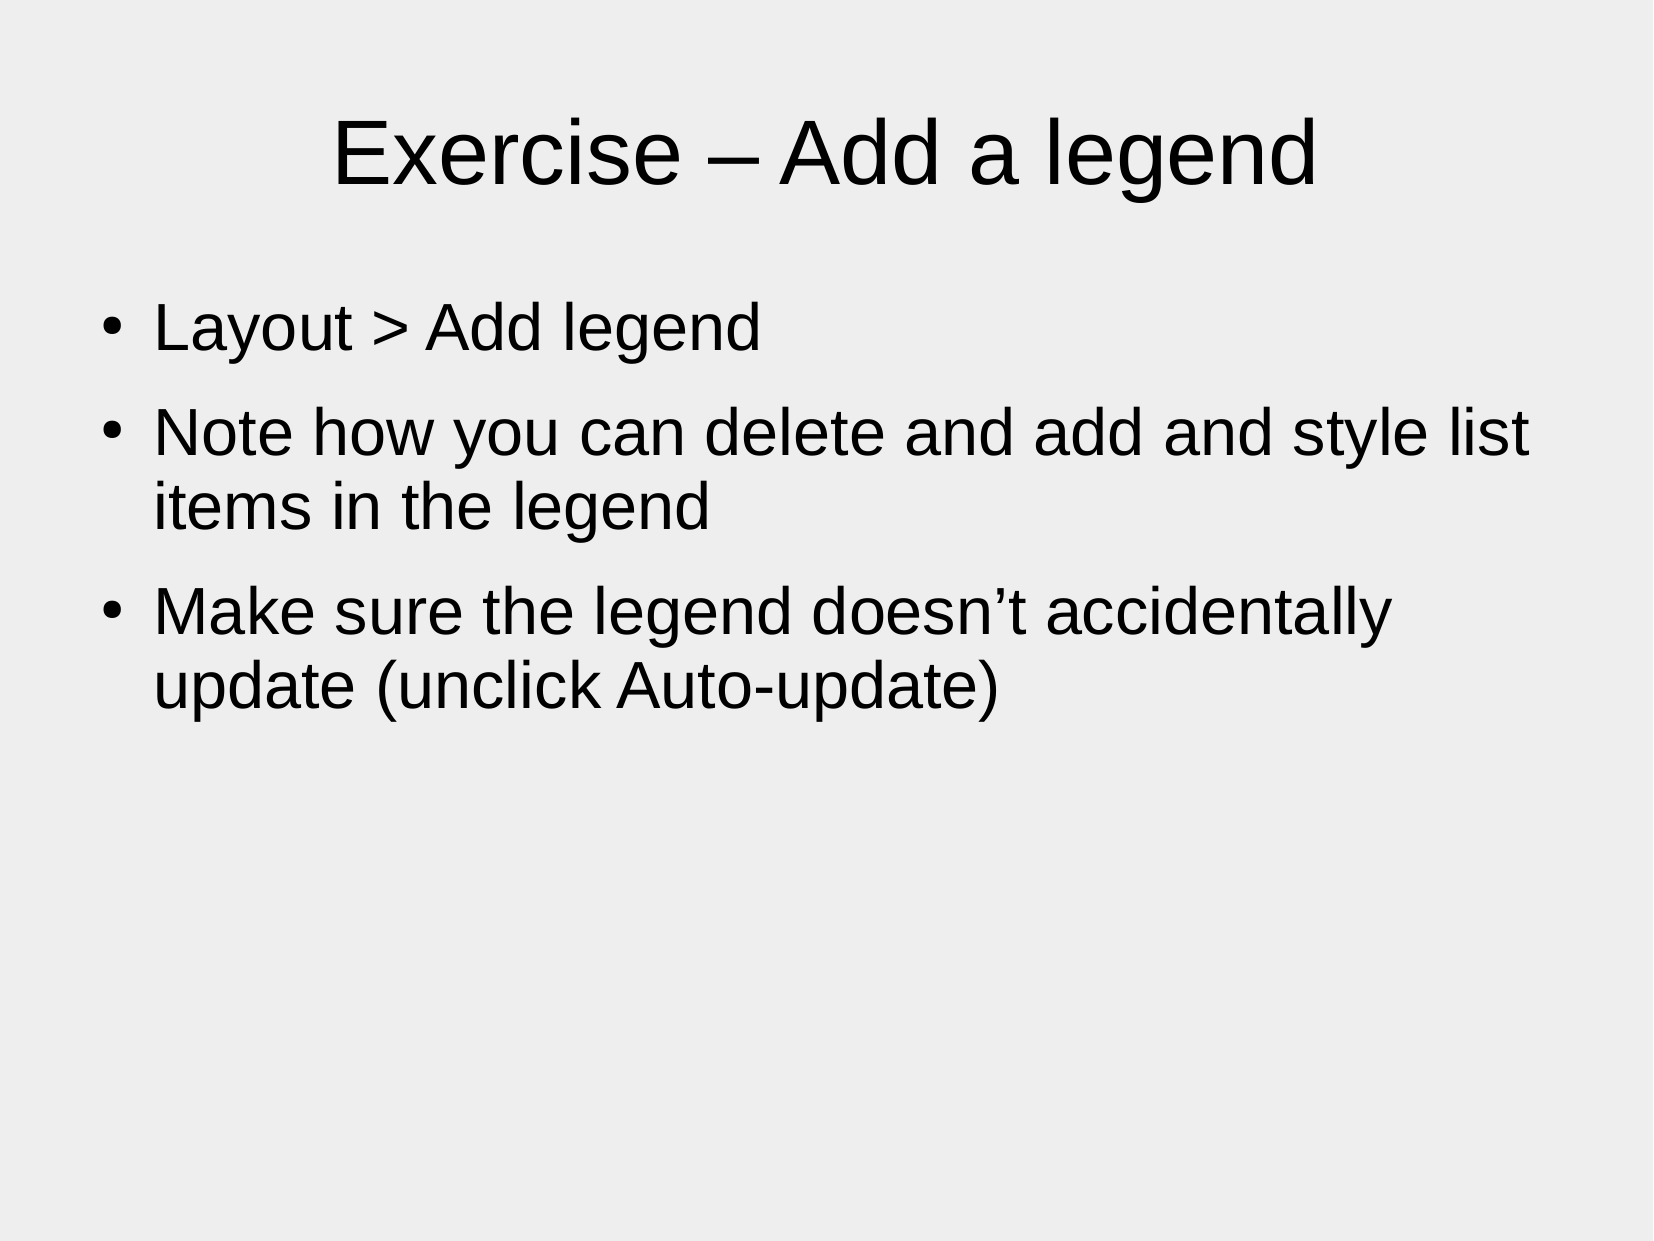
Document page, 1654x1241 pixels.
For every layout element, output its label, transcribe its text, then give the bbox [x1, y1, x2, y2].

list Layout > Add legend Note how you can delete and add and style list items in the legend Make sure the legend doesn’t accidentally update (unclick Auto-update) [82, 290, 1571, 1141]
title Exercise – Add a legend [82, 49, 1571, 257]
